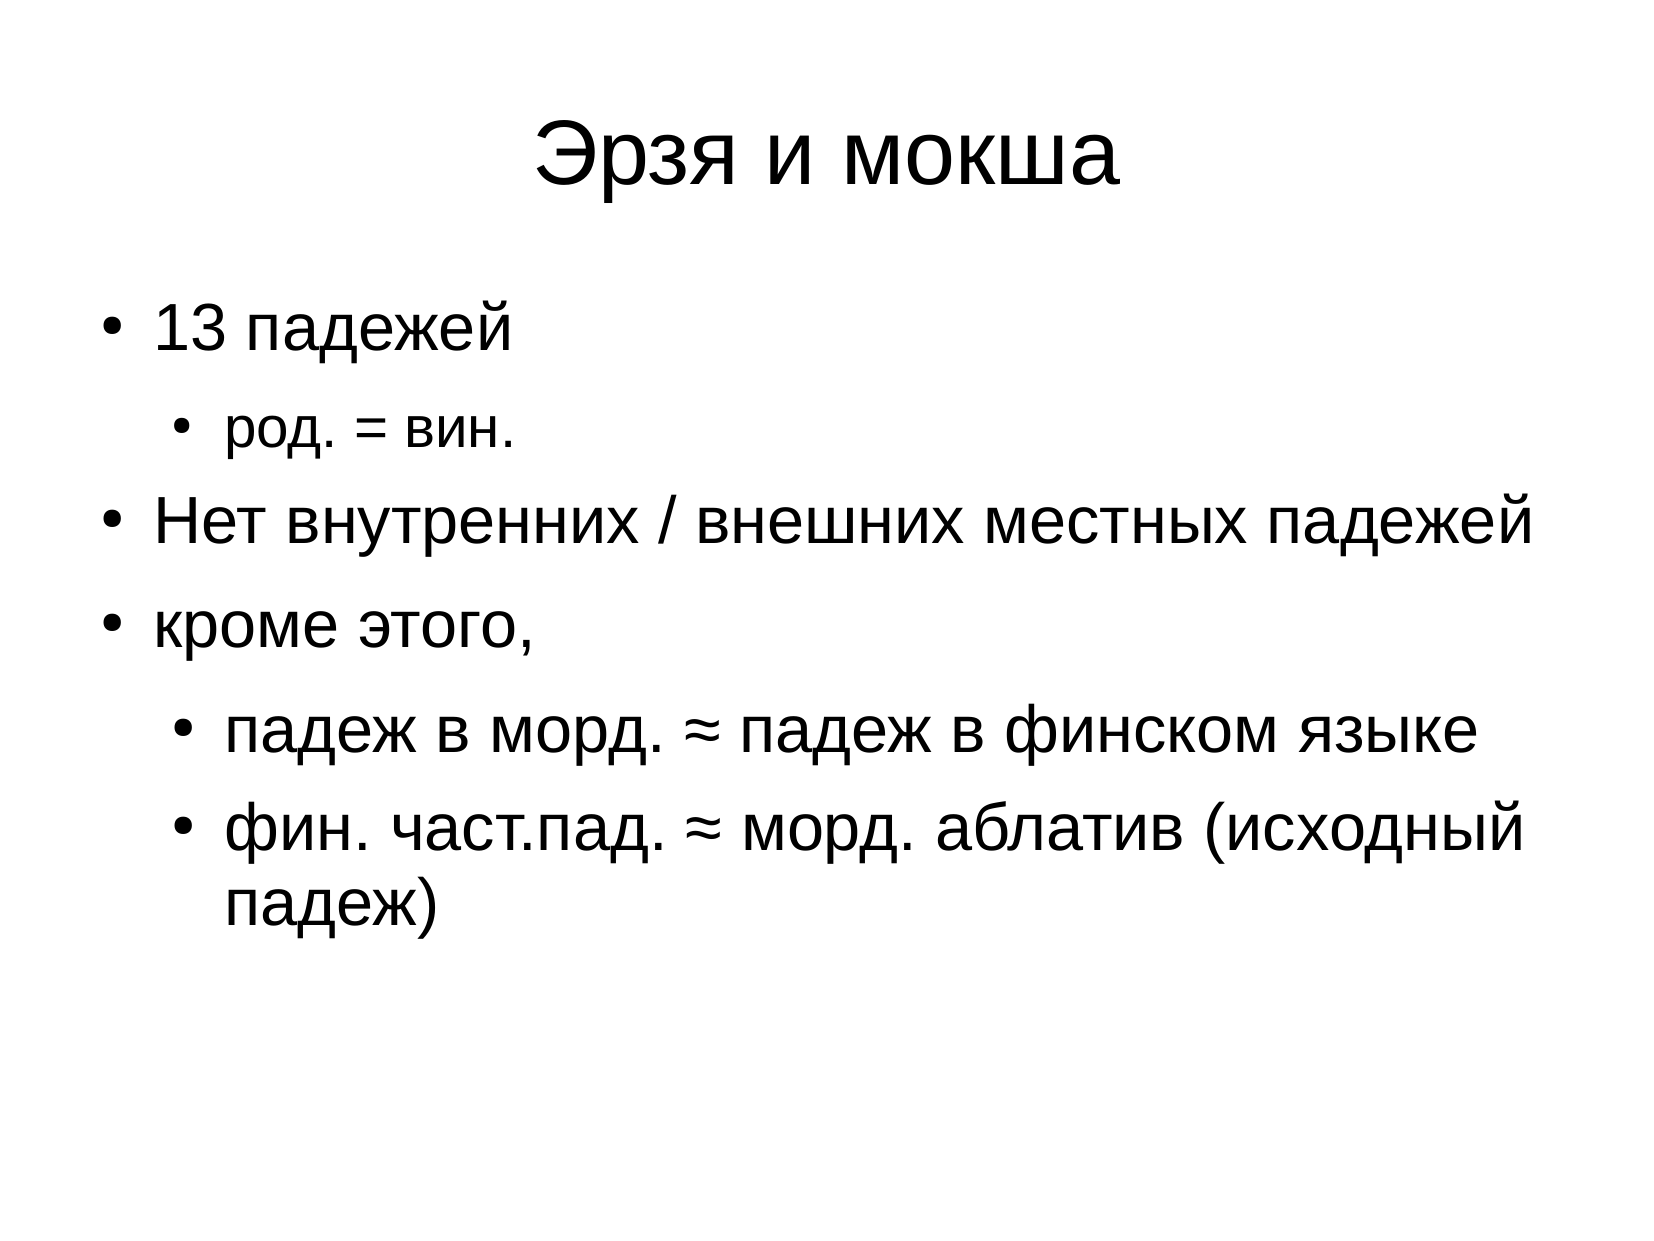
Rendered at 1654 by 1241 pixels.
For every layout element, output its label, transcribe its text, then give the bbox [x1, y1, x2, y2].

list 13 падежей род. = вин. Нет внутренних / внешних местных падежей кроме этого, падеж в морд. ≈ падеж в финском языке фин. част.пад. ≈ морд. аблатив (исходный падеж) [82, 290, 1571, 1109]
title Эрзя и мокша [82, 49, 1571, 257]
